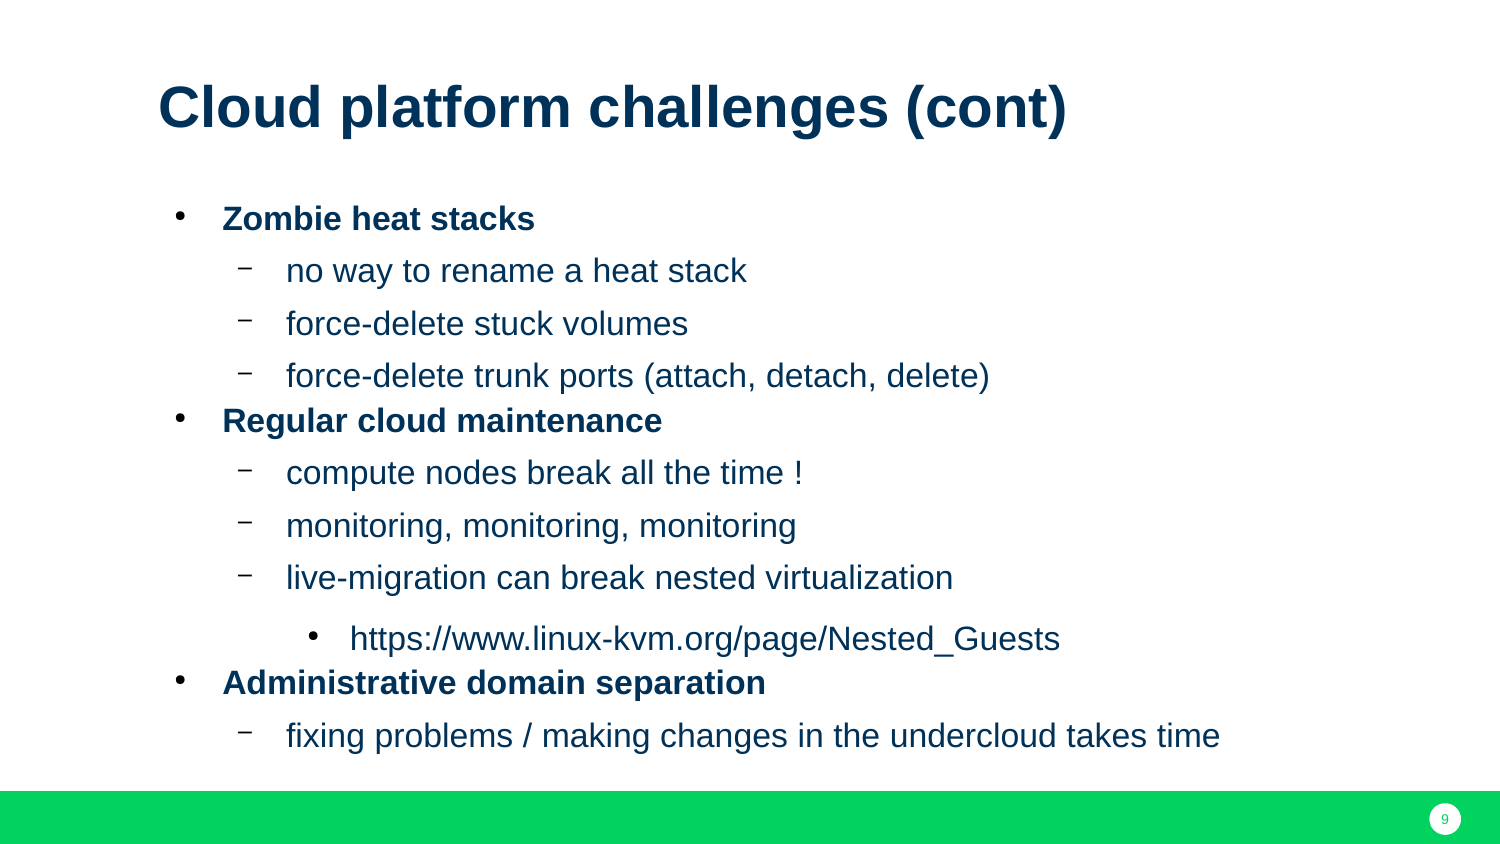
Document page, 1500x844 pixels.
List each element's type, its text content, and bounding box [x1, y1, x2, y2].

list Zombie heat stacks no way to rename a heat stack force-delete stuck volumes force-delete trunk ports (attach, detach, delete) Regular cloud maintenance compute nodes break all the time ! monitoring, monitoring, monitoring live-migration can break nested virtualization https://www.linux-kvm.org/page/Nested_Guests Administrative domain separation fixing problems / making changes in the undercloud takes time [143, 184, 1451, 766]
title Cloud platform challenges (cont) [143, 56, 1451, 153]
